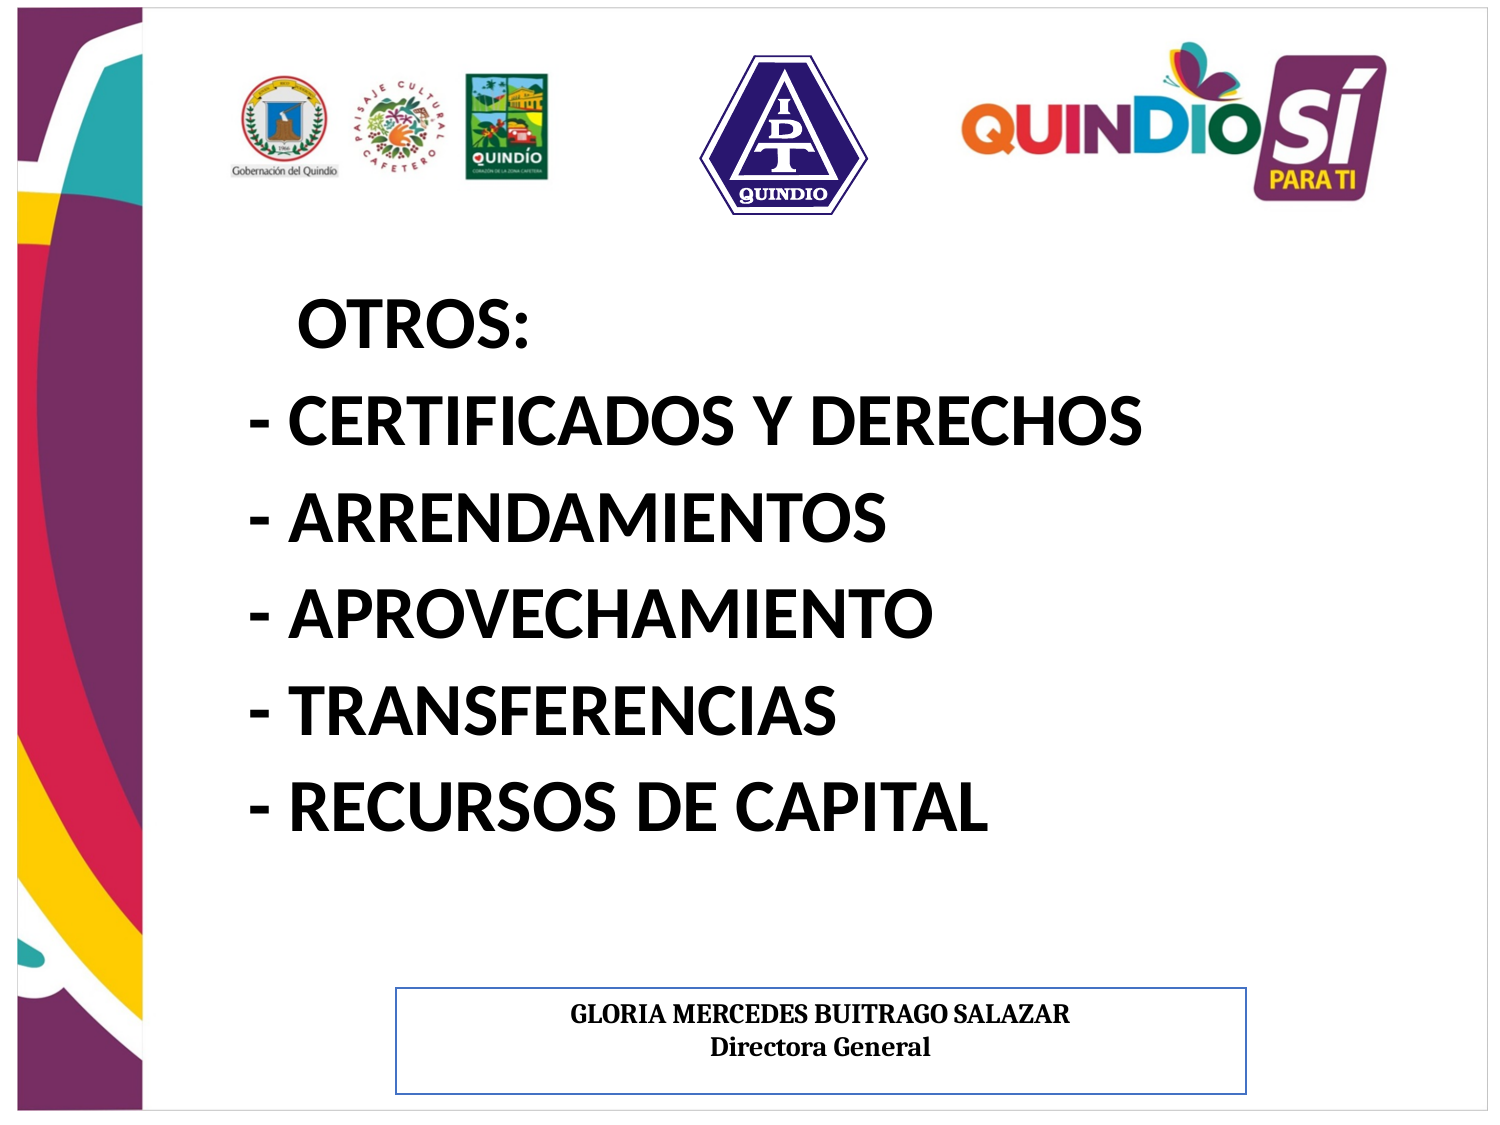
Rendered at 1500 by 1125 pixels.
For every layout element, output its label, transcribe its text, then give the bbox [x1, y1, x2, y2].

list OTROS: - CERTIFICADOS Y DERECHOS - ARRENDAMIENTOS - APROVECHAMIENTO - TRANSFERENCIAS - RECURSOS DE CAPITAL [183, 276, 1459, 1125]
text_box GLORIA MERCEDES BUITRAGO SALAZAR Directora General [395, 987, 1247, 1094]
picture [17, 7, 1488, 1111]
